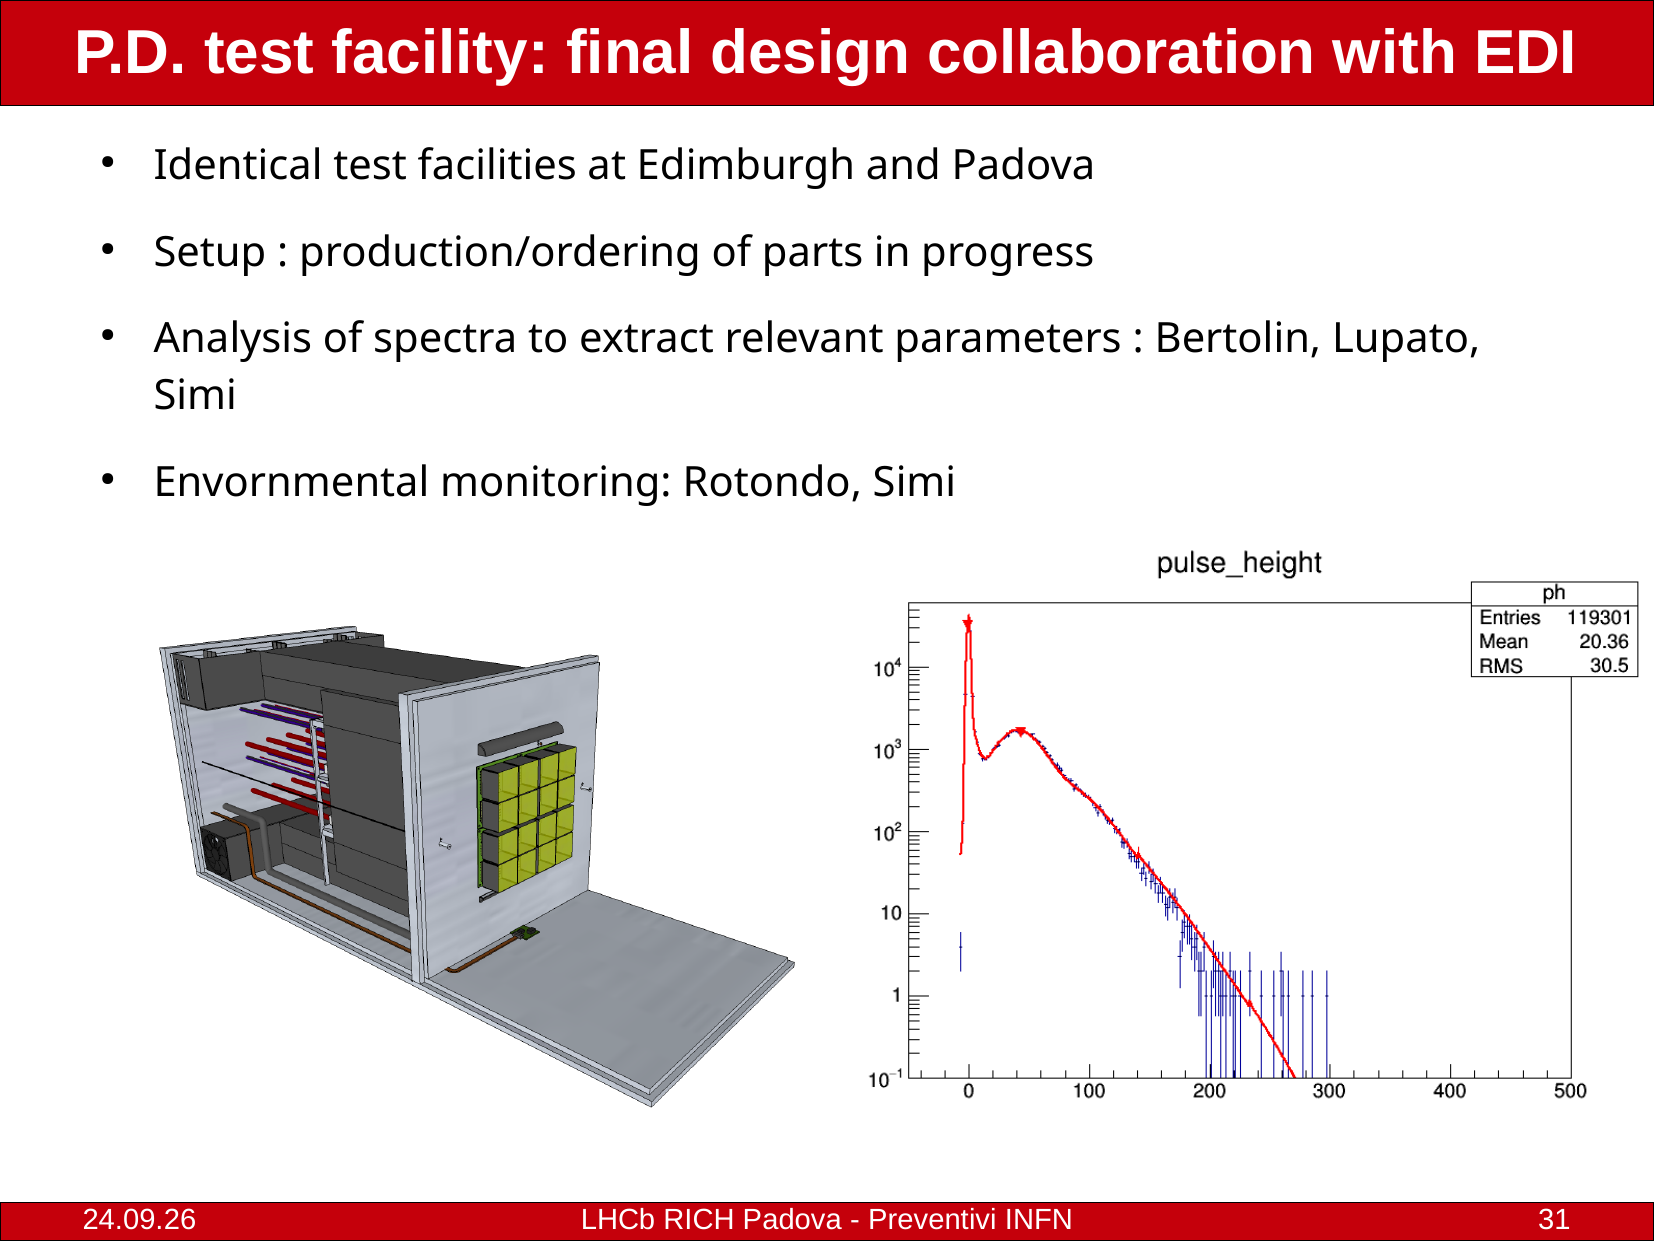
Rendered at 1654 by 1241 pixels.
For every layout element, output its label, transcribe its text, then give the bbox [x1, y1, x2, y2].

title P.D. test facility: final design collaboration with EDI [0, 0, 1654, 106]
picture [23, 543, 1654, 1138]
list Identical test facilities at Edimburgh and Padova Setup : production/ordering of parts in progress Analysis of spectra to extract relevant parameters : Bertolin, Lupato, Simi Envornmental monitoring: Rotondo, Simi [82, 135, 1571, 614]
